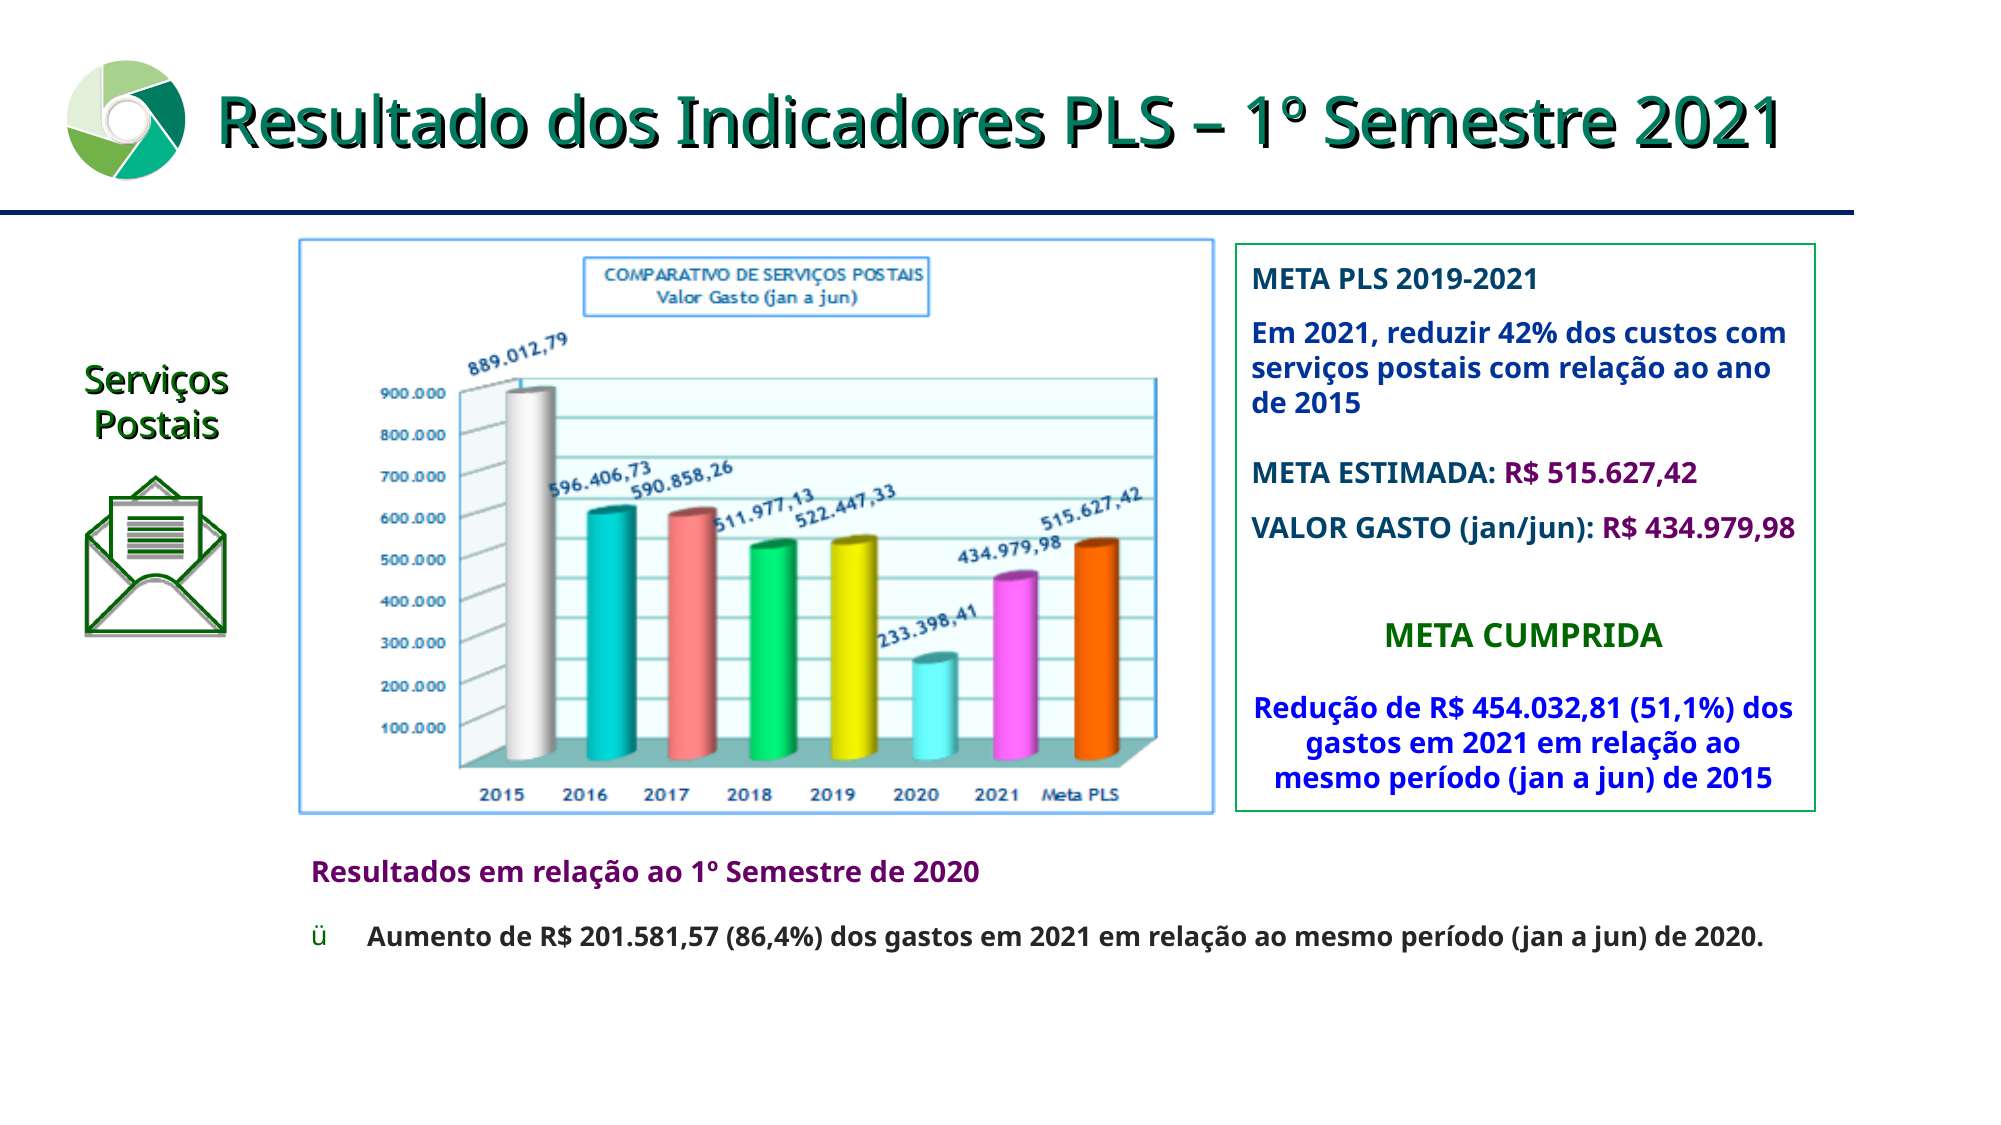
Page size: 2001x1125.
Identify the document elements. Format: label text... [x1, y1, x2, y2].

text_box [67, 127, 137, 178]
text_box Resultado dos Indicadores PLS – 1º Semestre 2021 [200, 70, 1884, 172]
text_box Resultados em relação ao 1º Semestre de 2020 Aumento de R$ 201.581,57 (86,4%) dos gastos em 2021 em relação ao mesmo período (jan a jun) de 2020. [295, 846, 1816, 1036]
picture [66, 466, 245, 644]
text_box [66, 66, 109, 138]
text_box [103, 60, 169, 109]
picture [295, 236, 1218, 816]
text_box Serviços Postais [75, 347, 237, 454]
text_box META PLS 2019-2021 Em 2021, reduzir 42% dos custos com serviços postais com relação ao ano de 2015 META ESTIMADA: R$ 515.627,42 VALOR GASTO (jan/jun): R$ 434.979,98 META CUMPRIDA Redução de R$ 454.032,81 (51,1%) dos gastos em 2021 em relação ao mesmo período (jan a jun) de 2015 [1236, 244, 1815, 811]
